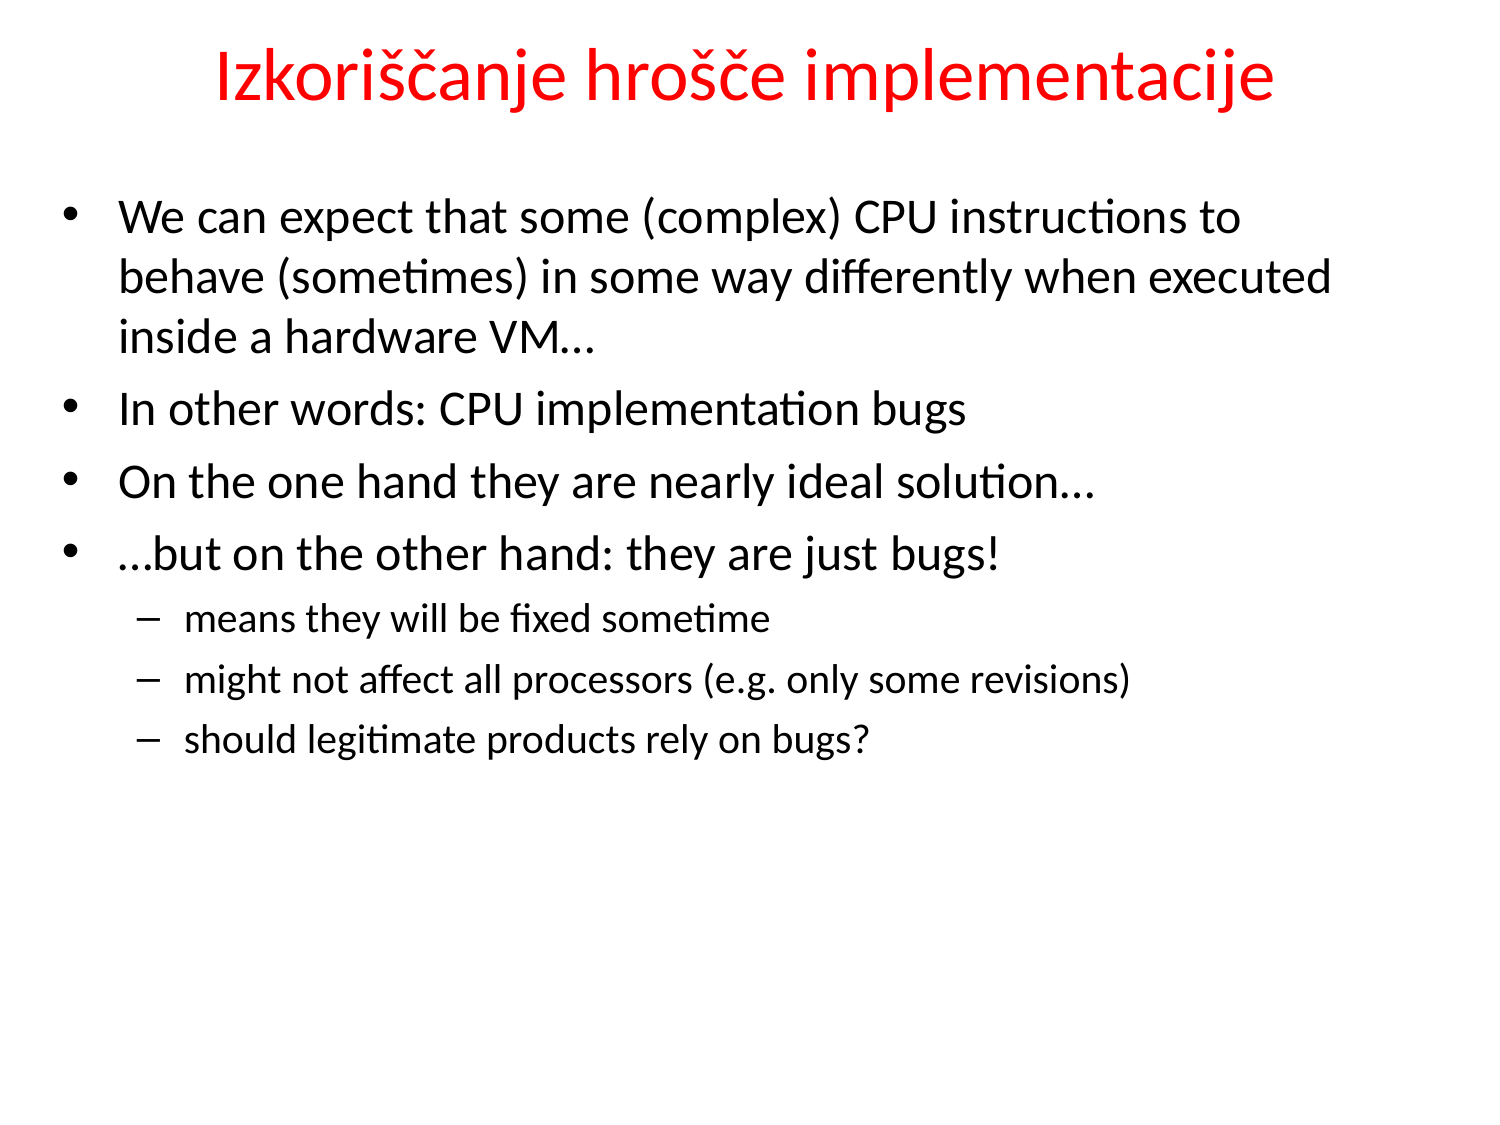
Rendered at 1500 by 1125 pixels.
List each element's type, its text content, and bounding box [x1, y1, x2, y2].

list We can expect that some (complex) CPU instructions to behave (sometimes) in some way differently when executed inside a hardware VM… In other words: CPU implementation bugs On the one hand they are nearly ideal solution… …but on the other hand: they are just bugs! means they will be fixed sometime might not affect all processors (e.g. only some revisions) should legitimate products rely on bugs? [46, 175, 1397, 919]
title Izkoriščanje hrošče implementacije [70, 0, 1421, 141]
